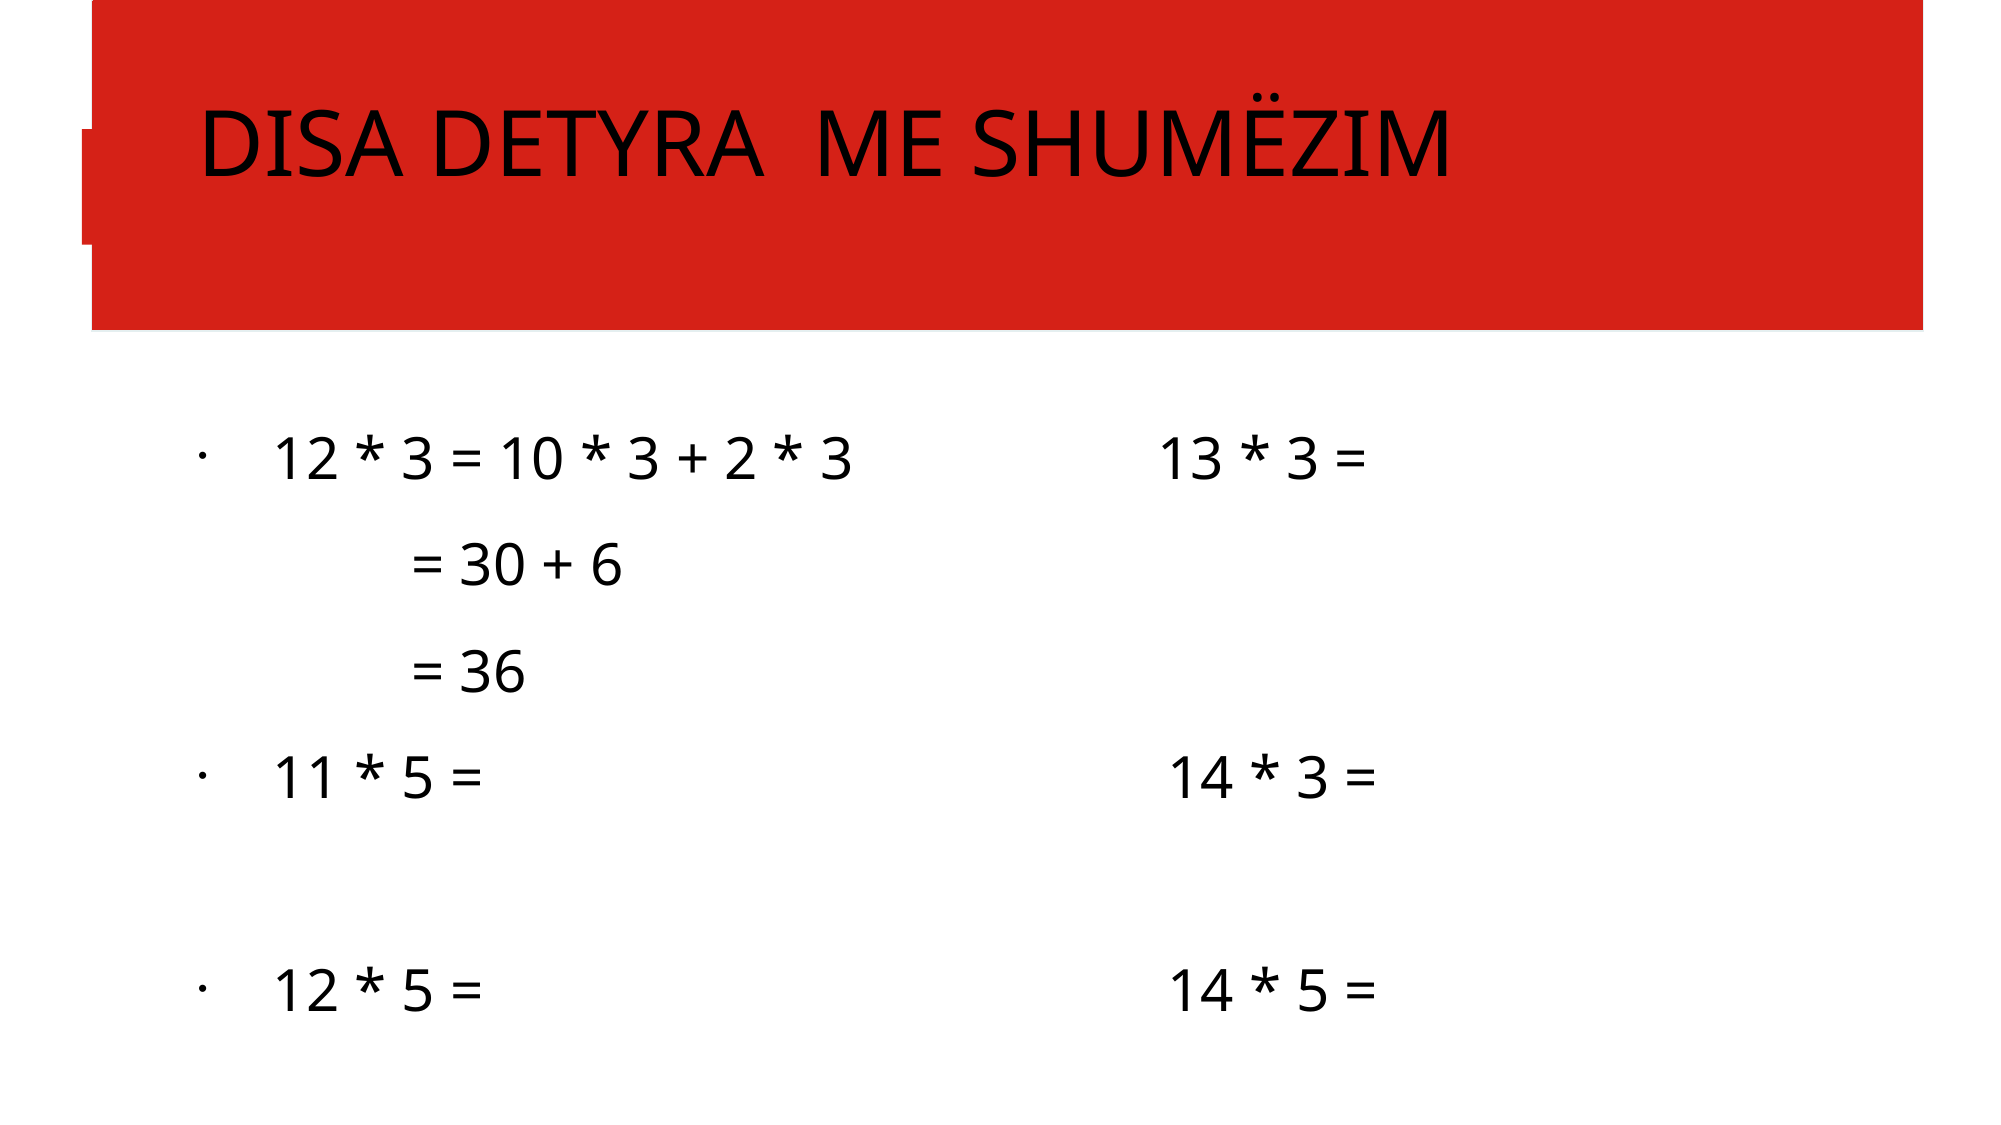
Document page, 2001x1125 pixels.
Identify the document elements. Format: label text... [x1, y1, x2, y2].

title DISA DETYRA ME SHUMËZIM [183, 90, 1851, 284]
list 12 * 3 = 10 * 3 + 2 * 3 13 * 3 = = 30 + 6 = 36 11 * 5 = 14 * 3 = 12 * 5 = 14 * 5 = [183, 406, 1851, 1013]
